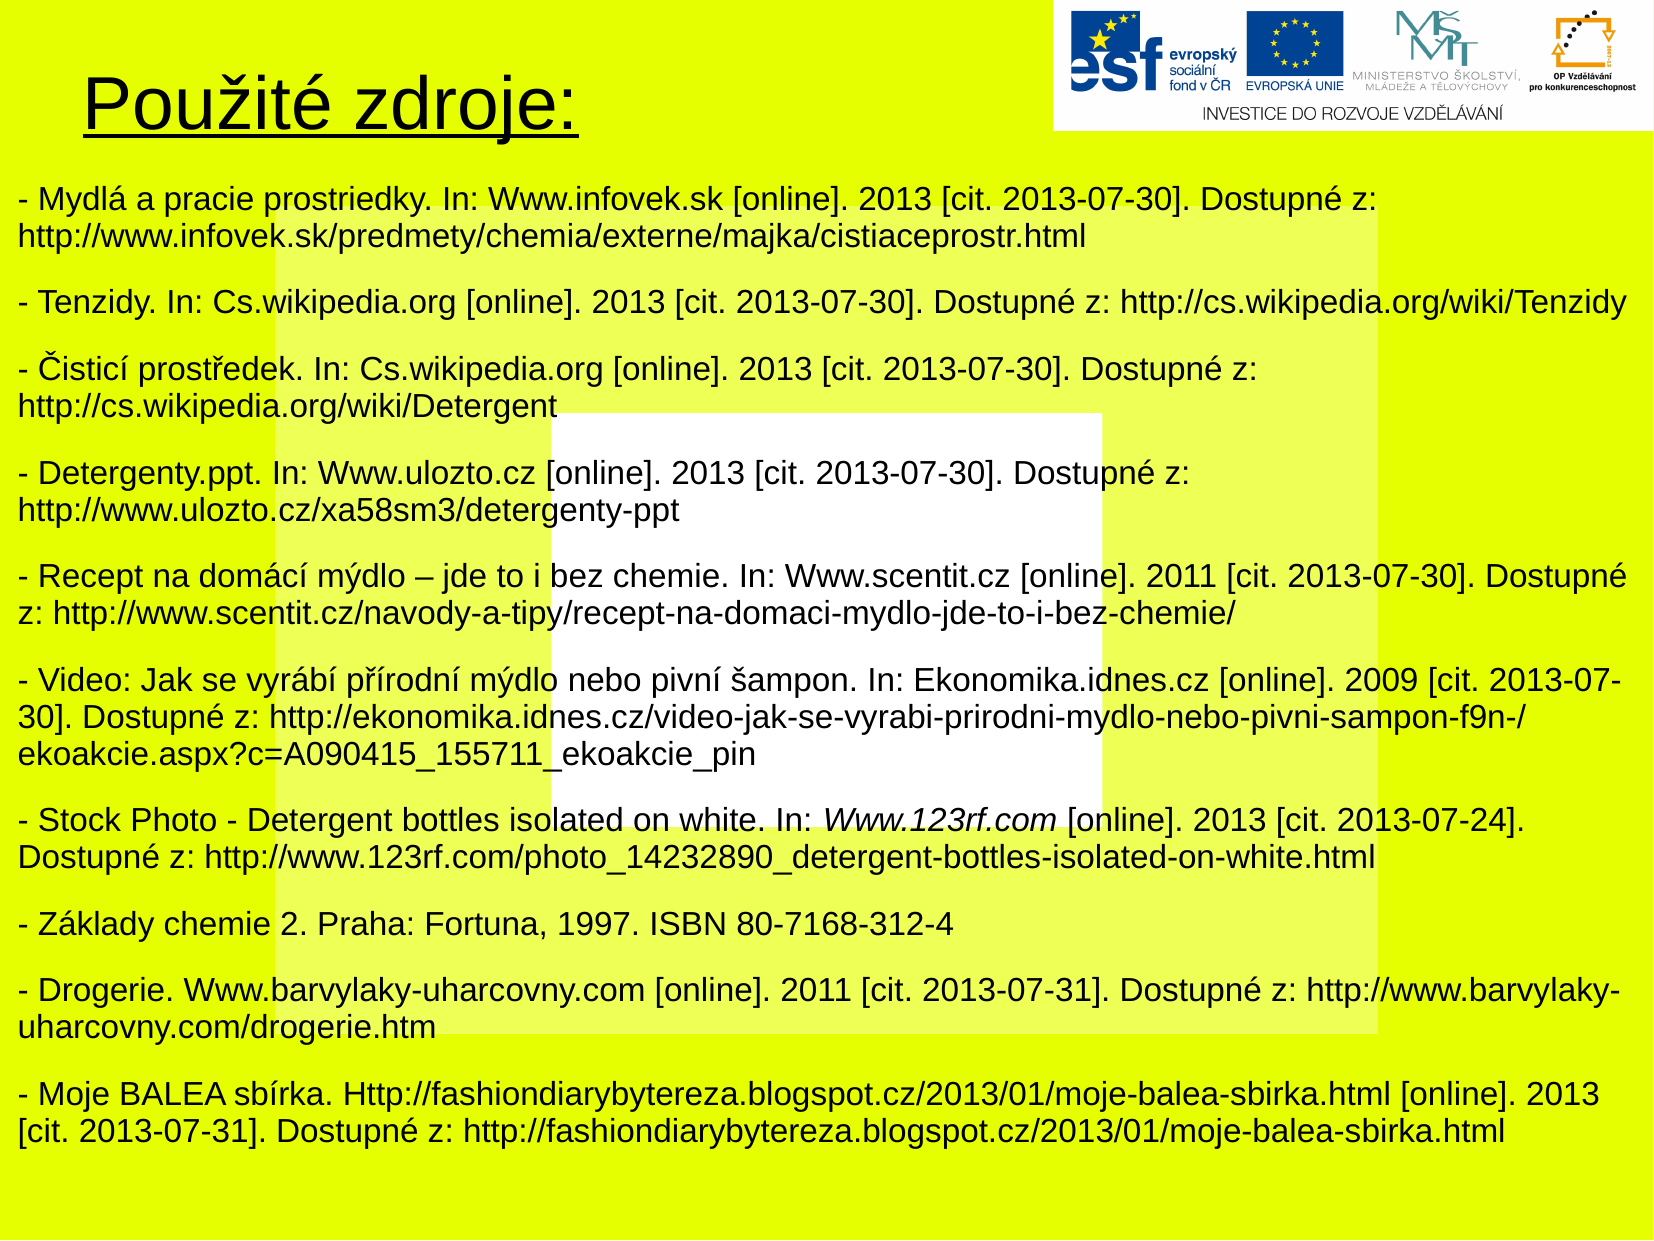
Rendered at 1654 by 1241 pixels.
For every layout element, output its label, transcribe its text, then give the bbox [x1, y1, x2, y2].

title Použité zdroje: [82, 0, 1571, 180]
picture [1053, 0, 1654, 131]
list - Mydlá a pracie prostriedky. In: Www.infovek.sk [online]. 2013 [cit. 2013-07-30]. Dostupné z: http://www.infovek.sk/predmety/chemia/externe/majka/cistiaceprostr.html - Tenzidy. In: Cs.wikipedia.org [online]. 2013 [cit. 2013-07-30]. Dostupné z: http://cs.wikipedia.org/wiki/Tenzidy - Čisticí prostředek. In: Cs.wikipedia.org [online]. 2013 [cit. 2013-07-30]. Dostupné z: http://cs.wikipedia.org/wiki/Detergent - Detergenty.ppt. In: Www.ulozto.cz [online]. 2013 [cit. 2013-07-30]. Dostupné z: http://www.ulozto.cz/xa58sm3/detergenty-ppt - Recept na domácí mýdlo – jde to i bez chemie. In: Www.scentit.cz [online]. 2011 [cit. 2013-07-30]. Dostupné z: http://www.scentit.cz/navody-a-tipy/recept-na-domaci-mydlo-jde-to-i-bez-chemie/ - Video: Jak se vyrábí přírodní mýdlo nebo pivní šampon. In: Ekonomika.idnes.cz [online]. 2009 [cit. 2013-07-30]. Dostupné z: http://ekonomika.idnes.cz/video-jak-se-vyrabi-prirodni-mydlo-nebo-pivni-sampon-f9n-/ekoakcie.aspx?c=A090415_155711_ekoakcie_pin - Stock Photo - Detergent bottles isolated on white. In: Www.123rf.com [online]. 2013 [cit. 2013-07-24]. Dostupné z: http://www.123rf.com/photo_14232890_detergent-bottles-isolated-on-white.html - Základy chemie 2. Praha: Fortuna, 1997. ISBN 80-7168-312-4 - Drogerie. Www.barvylaky-uharcovny.com [online]. 2011 [cit. 2013-07-31]. Dostupné z: http://www.barvylaky-uharcovny.com/drogerie.htm - Moje BALEA sbírka. Http://fashiondiarybytereza.blogspot.cz/2013/01/moje-balea-sbirka.html [online]. 2013 [cit. 2013-07-31]. Dostupné z: http://fashiondiarybytereza.blogspot.cz/2013/01/moje-balea-sbirka.html [17, 180, 1654, 1221]
